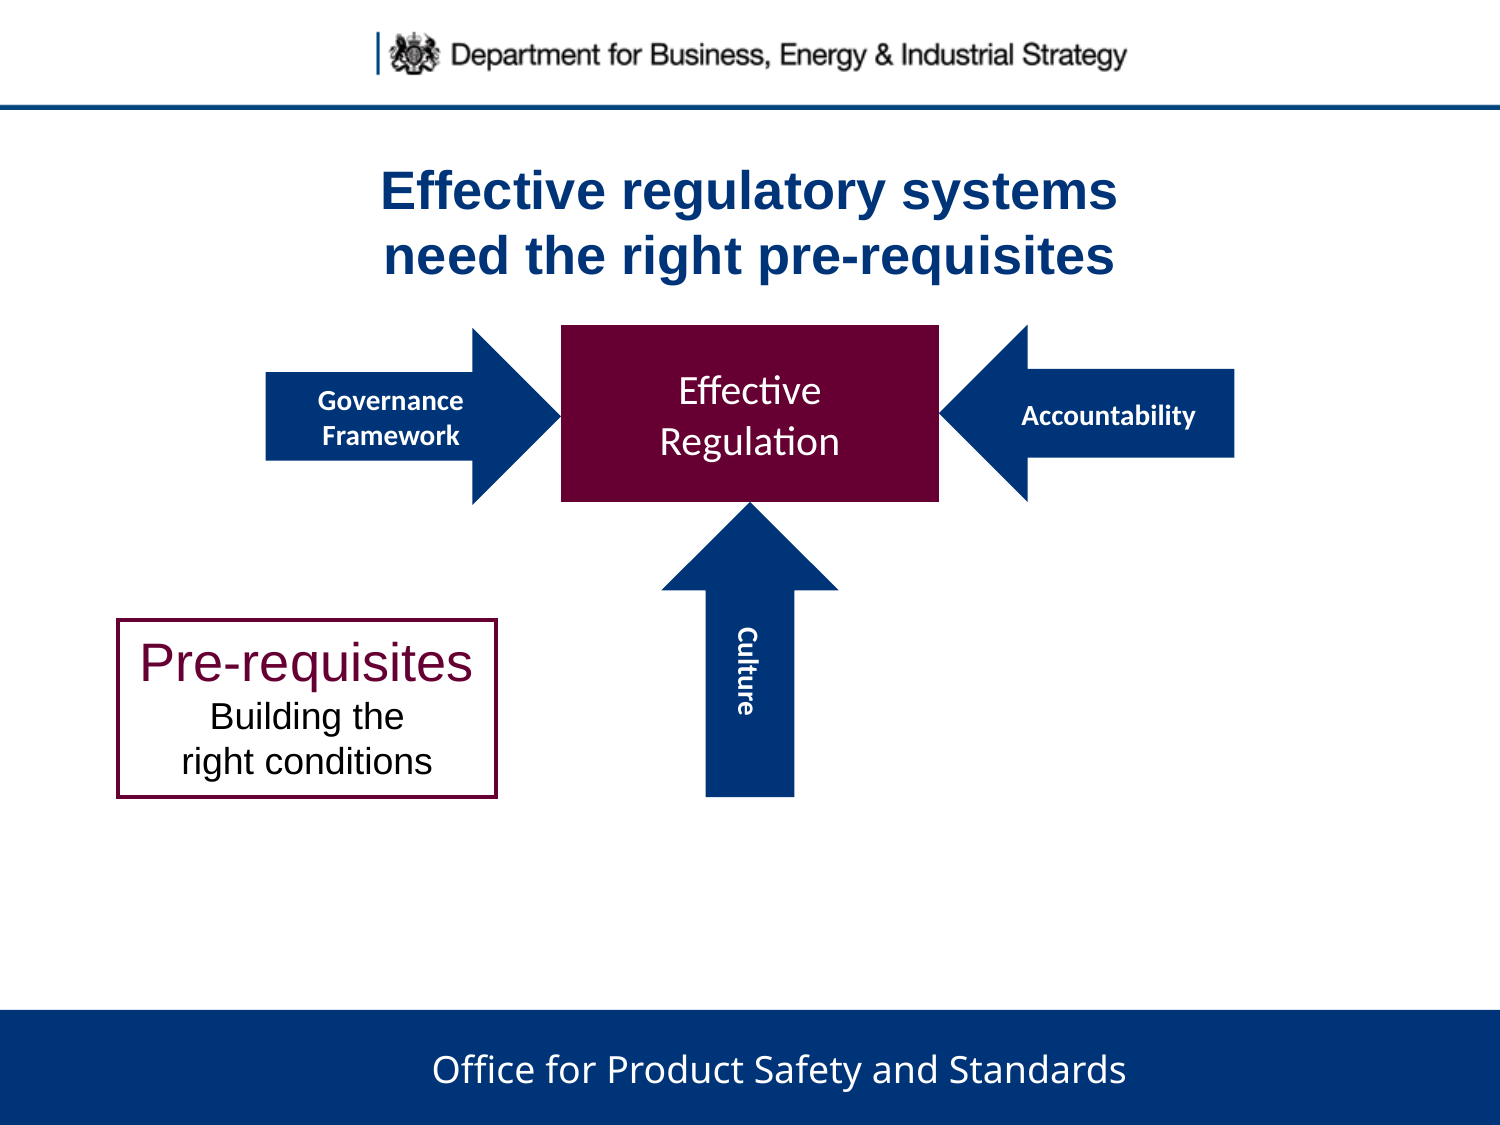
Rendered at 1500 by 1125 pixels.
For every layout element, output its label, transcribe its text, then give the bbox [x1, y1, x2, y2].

text_box Office for Product Safety and Standards [0, 1009, 1500, 1125]
text_box Pre-requisites Building the right conditions [118, 620, 497, 798]
picture [0, 0, 1500, 110]
text_box Culture [661, 501, 839, 798]
text_box Effective regulatory systems need the right pre-requisites [88, 147, 1412, 266]
text_box Accountability [938, 324, 1235, 502]
text_box Effective Regulation [561, 325, 939, 502]
text_box Governance Framework [265, 327, 561, 505]
